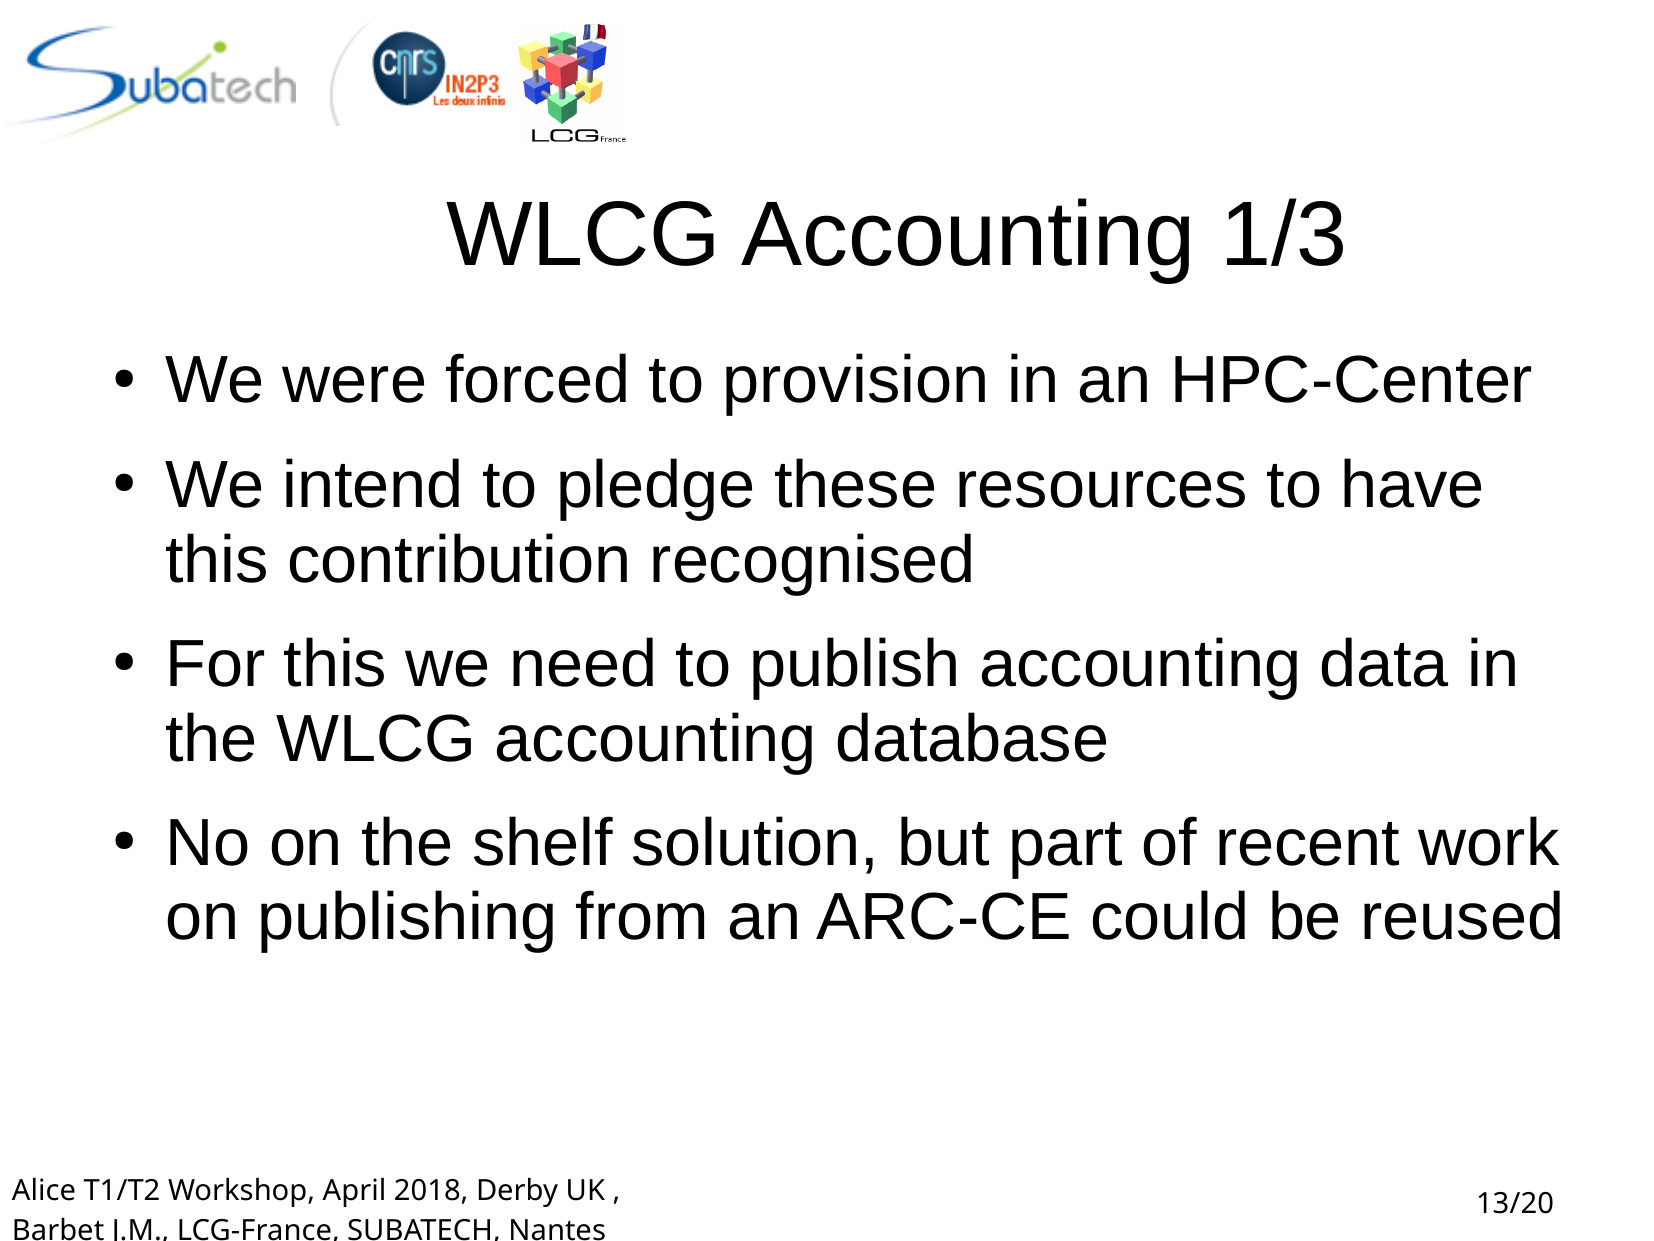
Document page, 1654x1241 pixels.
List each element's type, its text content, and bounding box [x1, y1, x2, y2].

picture [330, 23, 505, 126]
title WLCG Accounting 1/3 [153, 129, 1642, 337]
list We were forced to provision in an HPC-Center We intend to pledge these resources to have this contribution recognised For this we need to publish accounting data in the WLCG accounting database No on the shelf solution, but part of recent work on publishing from an ARC-CE could be reused [94, 342, 1583, 1062]
picture [517, 23, 626, 129]
picture [3, 10, 296, 150]
